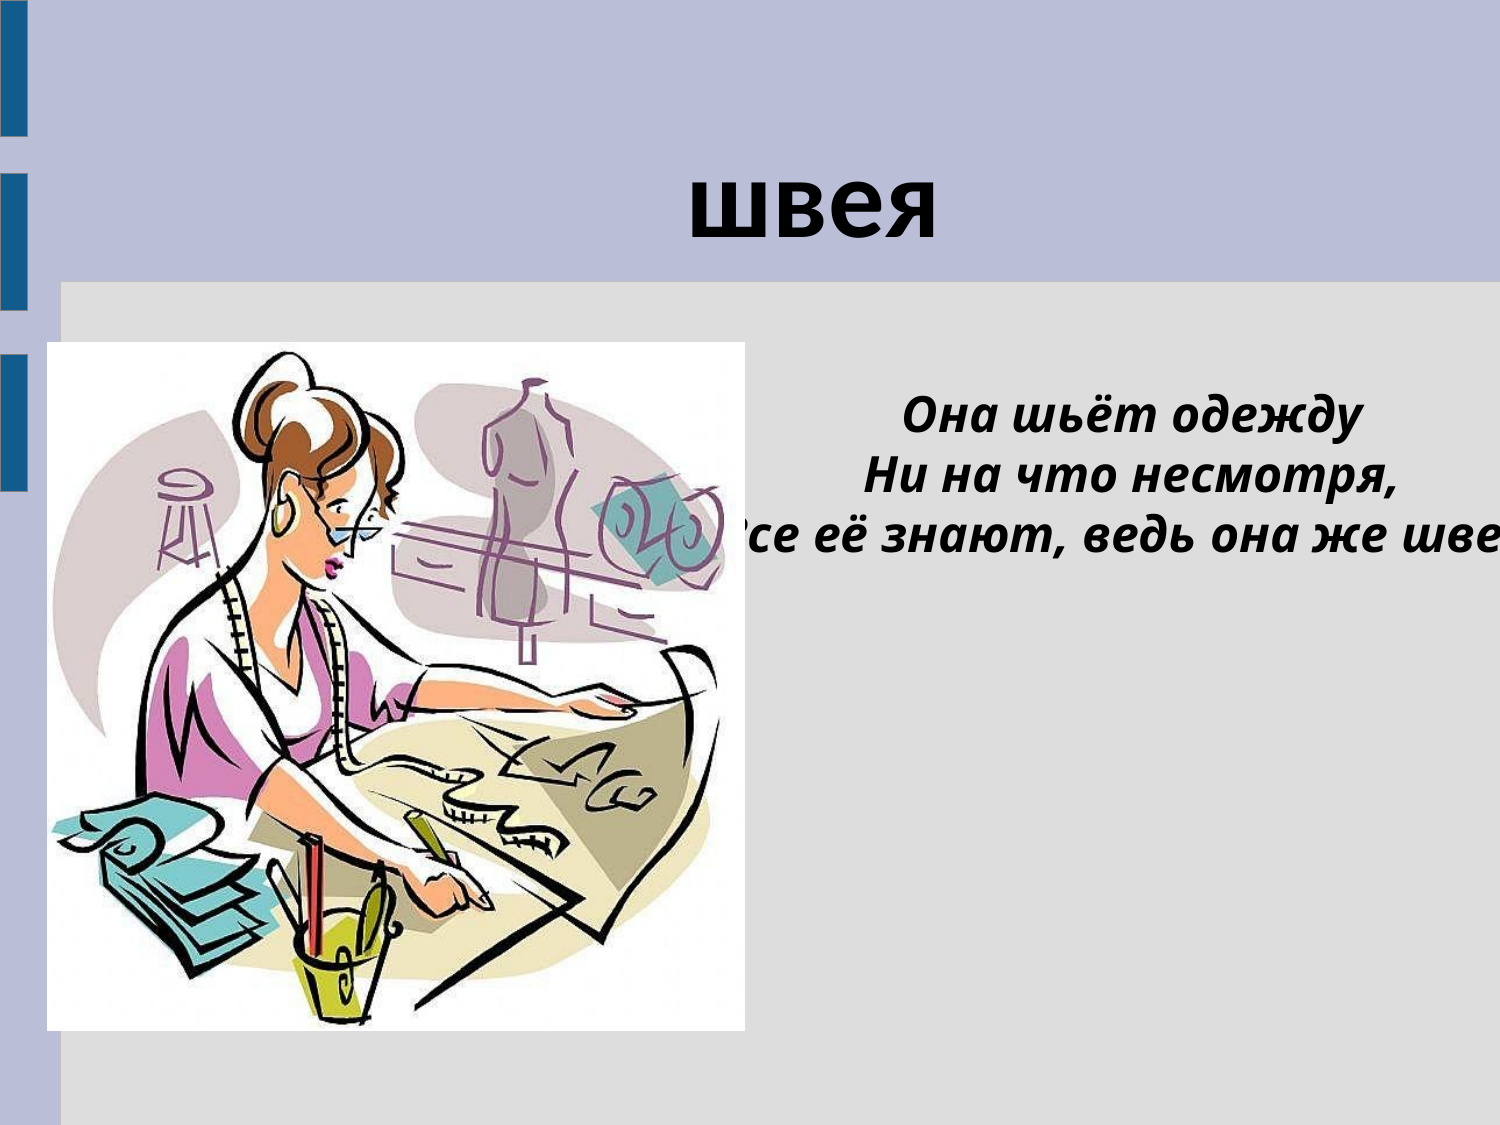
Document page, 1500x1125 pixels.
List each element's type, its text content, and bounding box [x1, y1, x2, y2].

text_box швея [671, 117, 957, 268]
title Она шьёт одежду Ни на что несмотря, Все её знают, ведь она же швея. [745, 375, 1500, 563]
picture [47, 342, 745, 1031]
